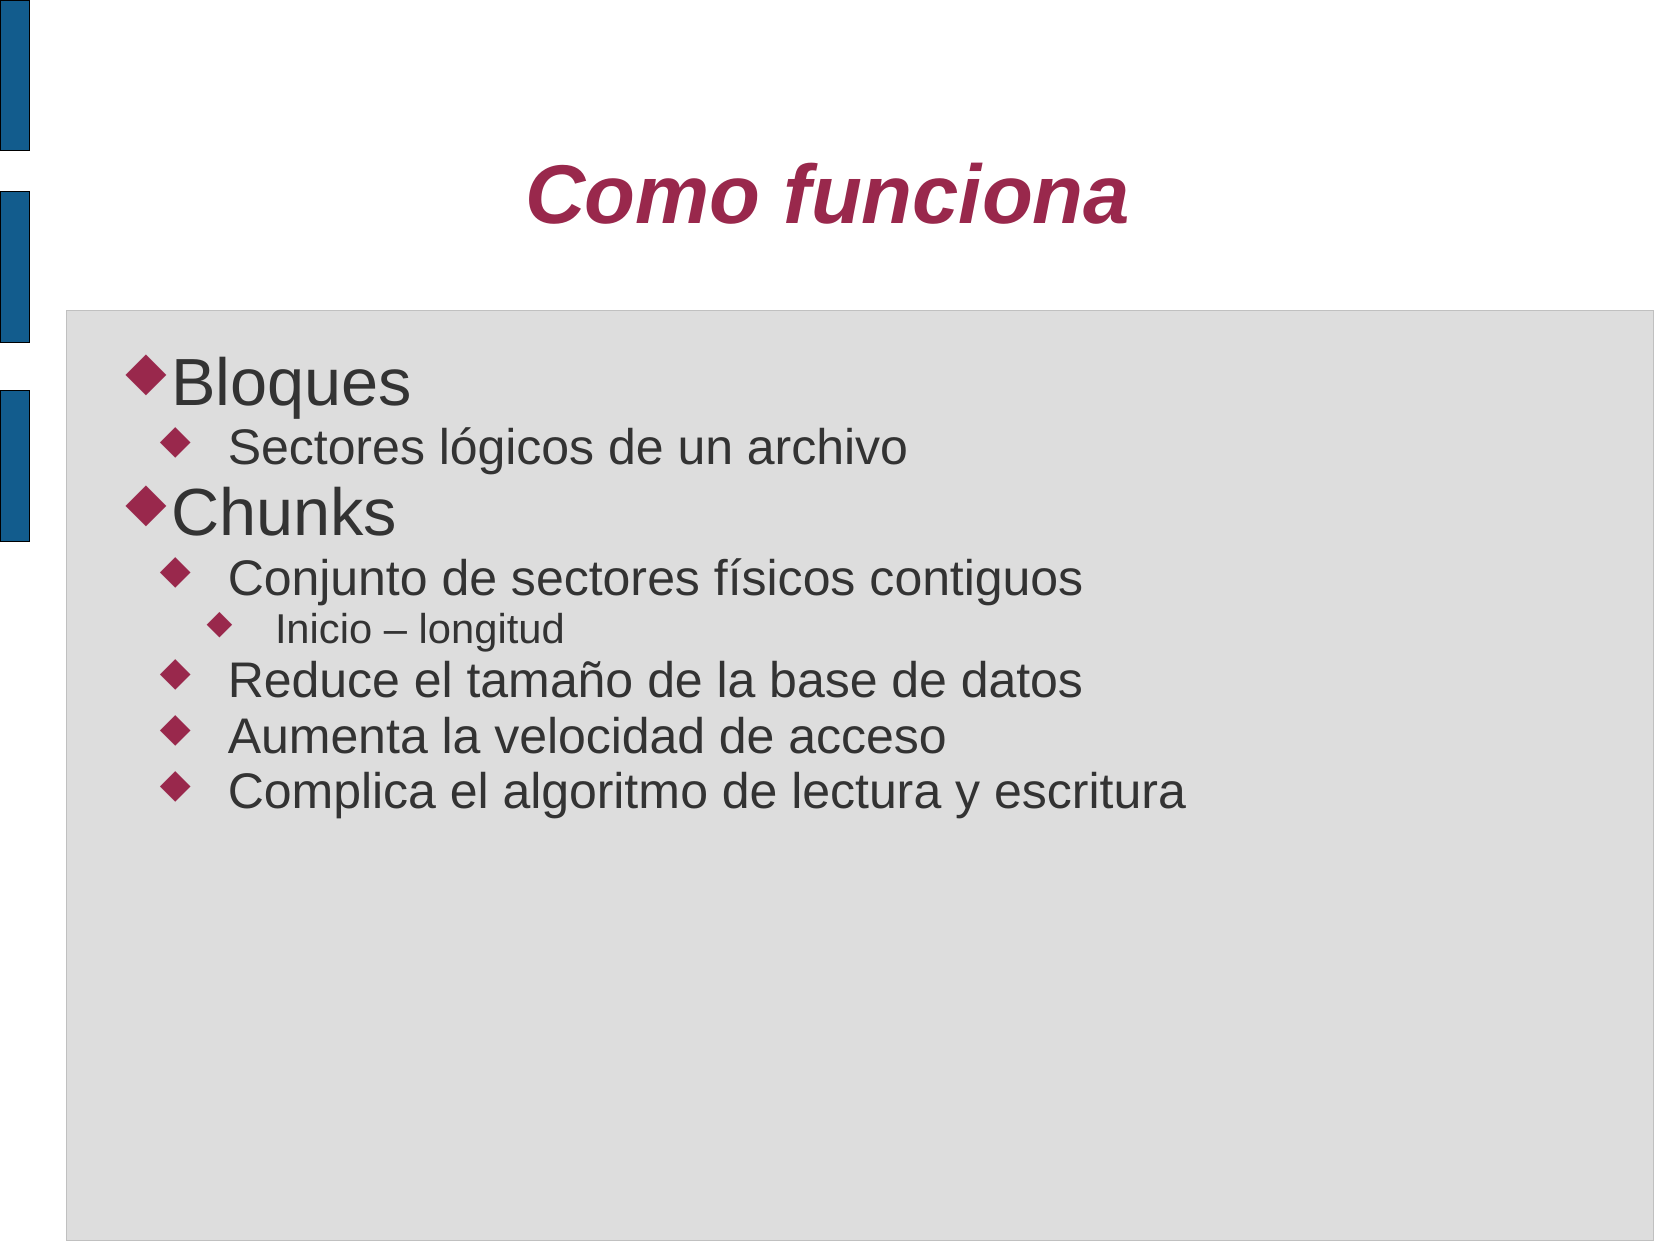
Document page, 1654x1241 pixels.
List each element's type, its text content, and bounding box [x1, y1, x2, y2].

list Bloques Sectores lógicos de un archivo Chunks Conjunto de sectores físicos contiguos Inicio – longitud Reduce el tamaño de la base de datos Aumenta la velocidad de acceso Complica el algoritmo de lectura y escritura [121, 344, 1534, 1149]
title Como funciona [121, 98, 1534, 291]
